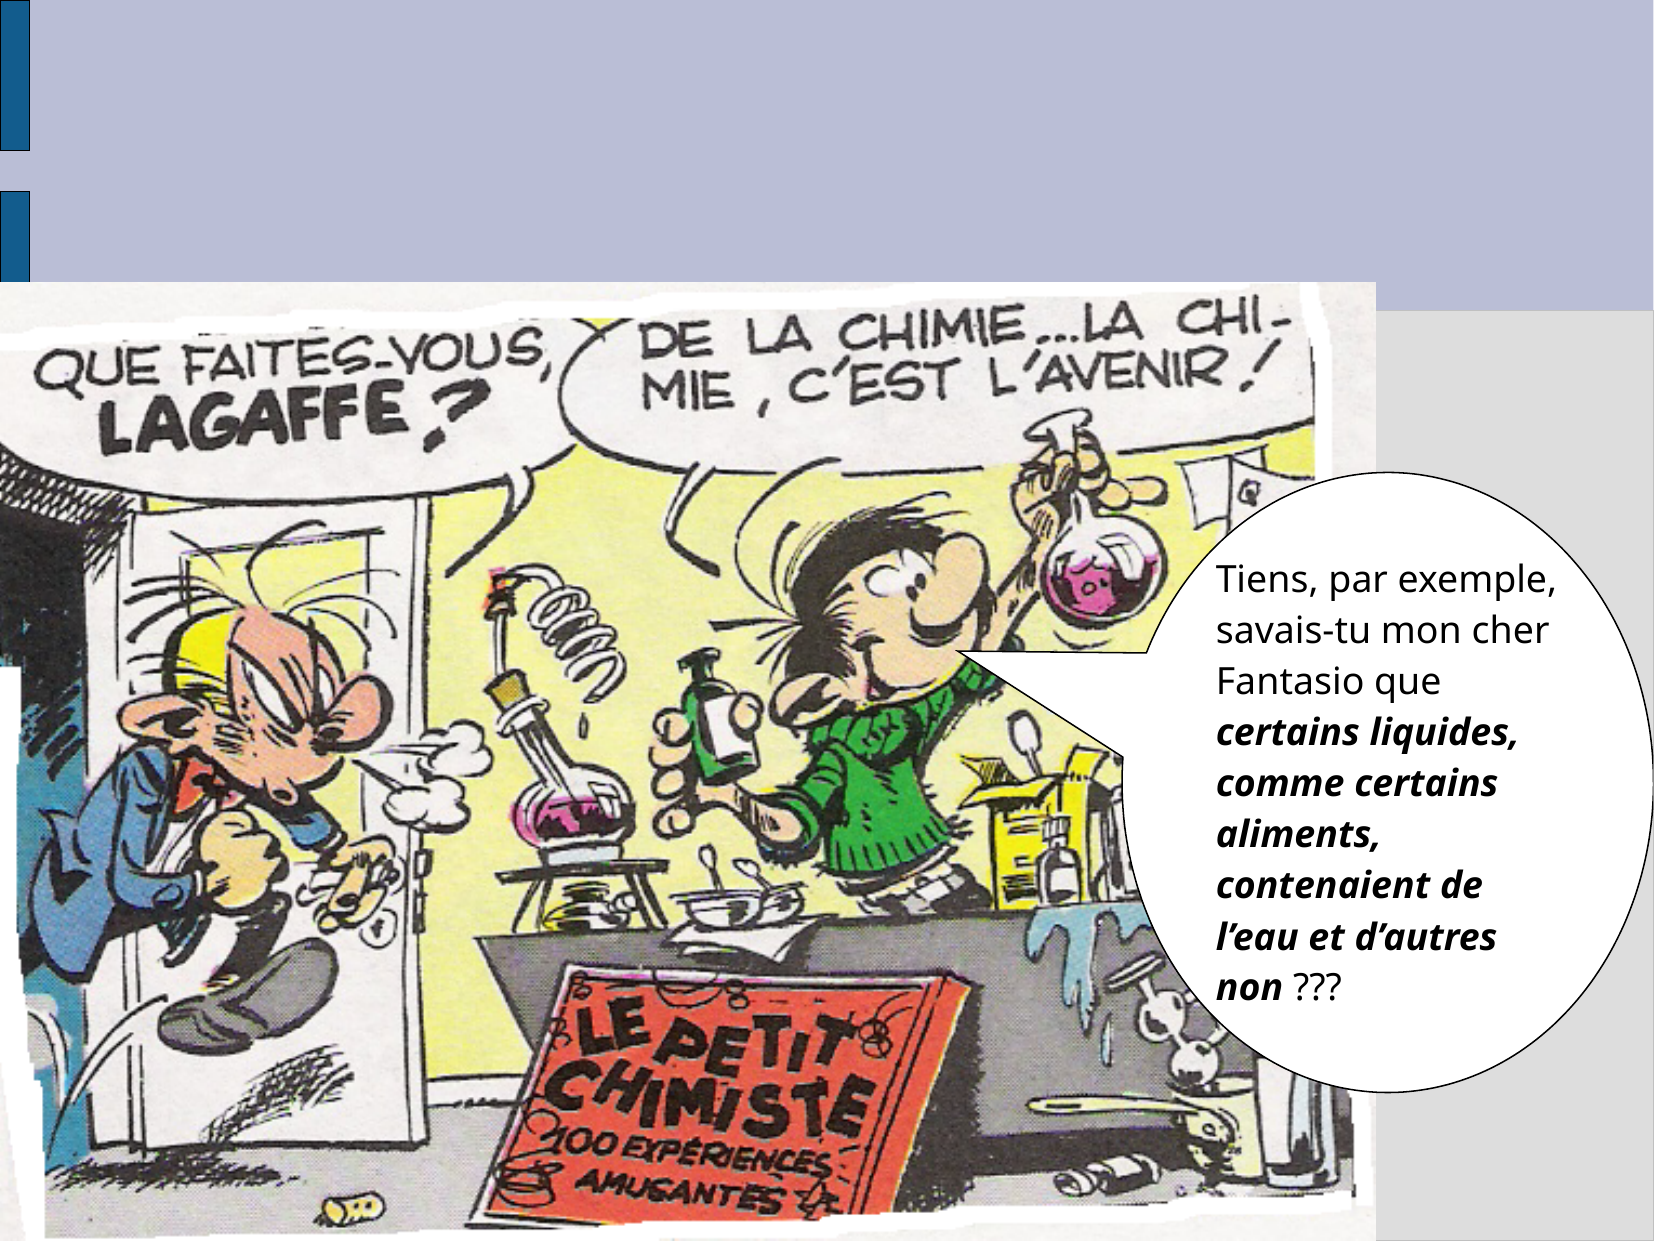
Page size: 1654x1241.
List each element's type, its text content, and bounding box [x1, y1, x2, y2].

picture [0, 282, 1376, 1241]
text_box [957, 472, 1654, 1093]
text_box Tiens, par exemple, savais-tu mon cher Fantasio que certains liquides, comme certains aliments, contenaient de l’eau et d’autres non ??? [1200, 564, 1575, 1001]
